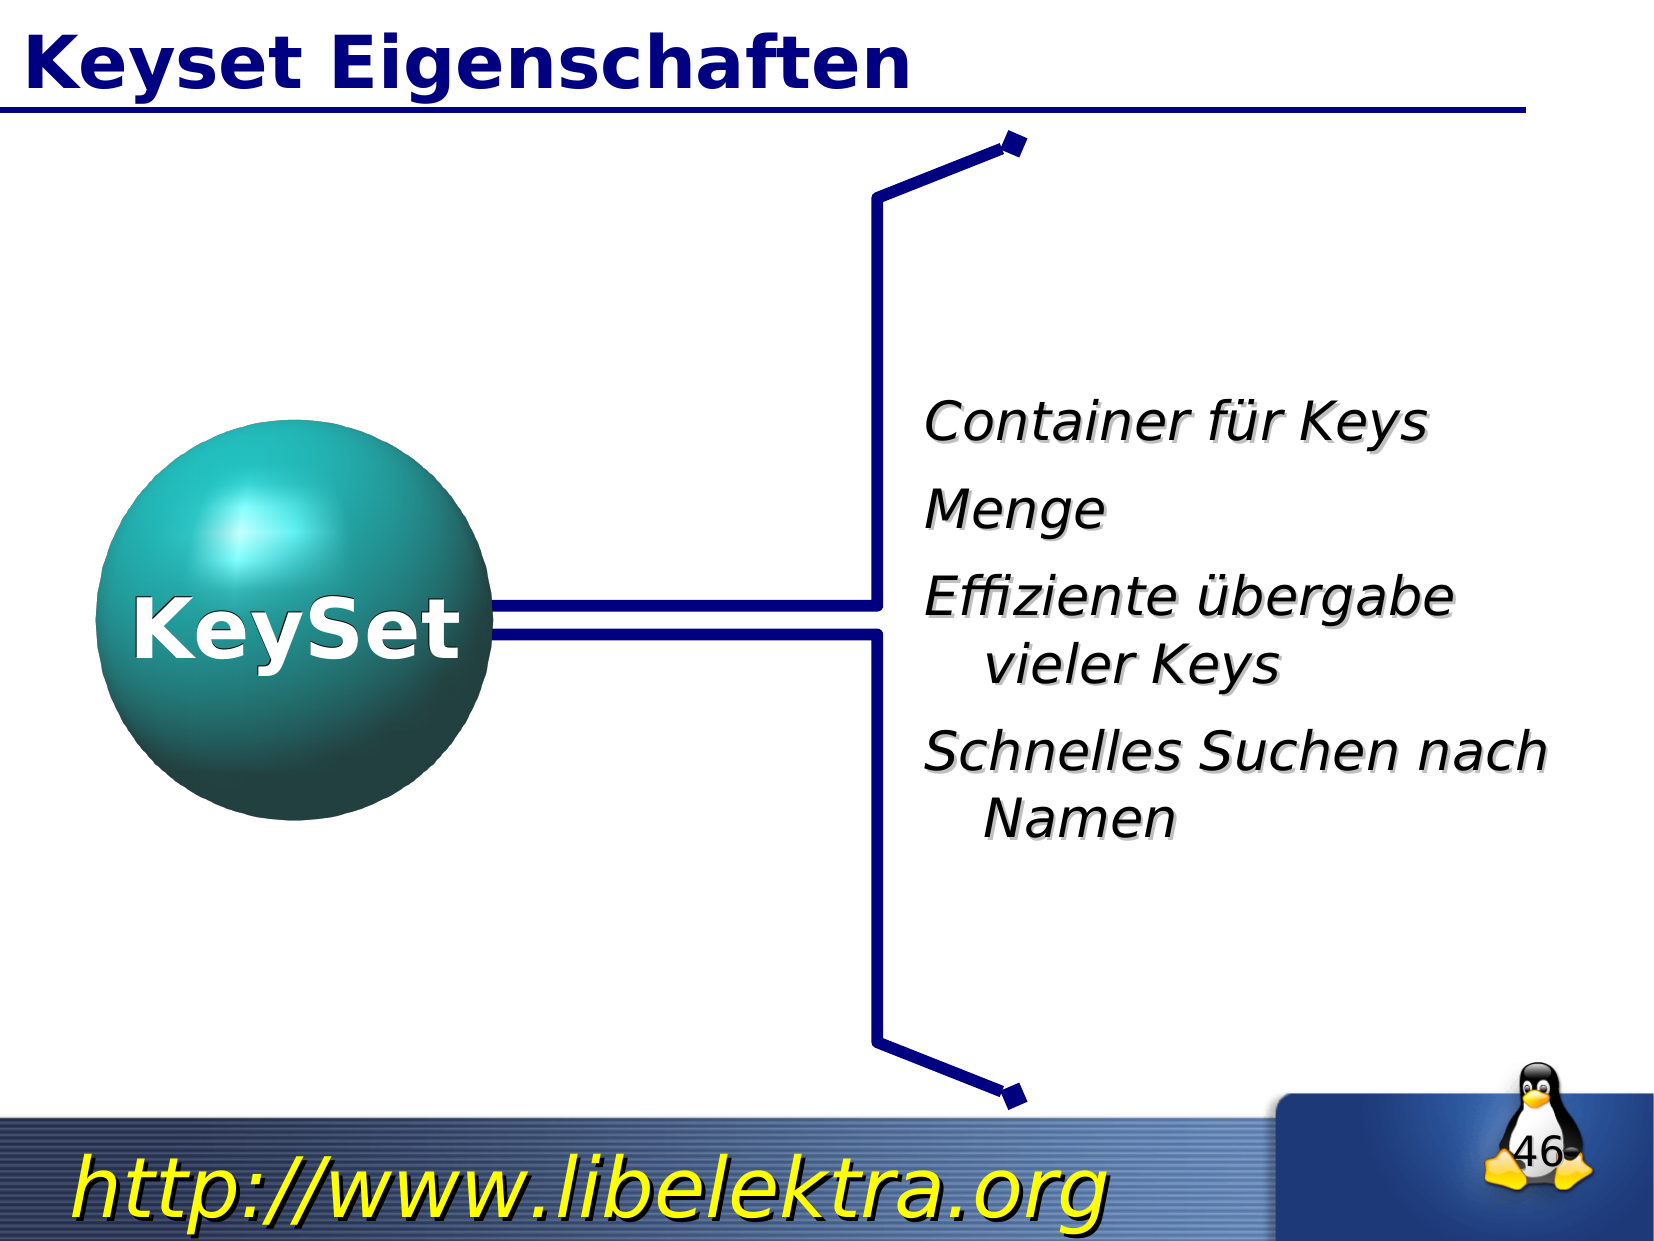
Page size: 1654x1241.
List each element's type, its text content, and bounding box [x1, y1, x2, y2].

text_box KeySet [129, 574, 462, 720]
picture [0, 1061, 1654, 1241]
text_box 50 [1312, 1122, 1566, 1178]
list Container für Keys Menge Effiziente übergabe vieler Keys Schnelles Suchen nach Namen [909, 378, 1614, 854]
text_box Keyset Eigenschaften [22, 14, 1611, 111]
